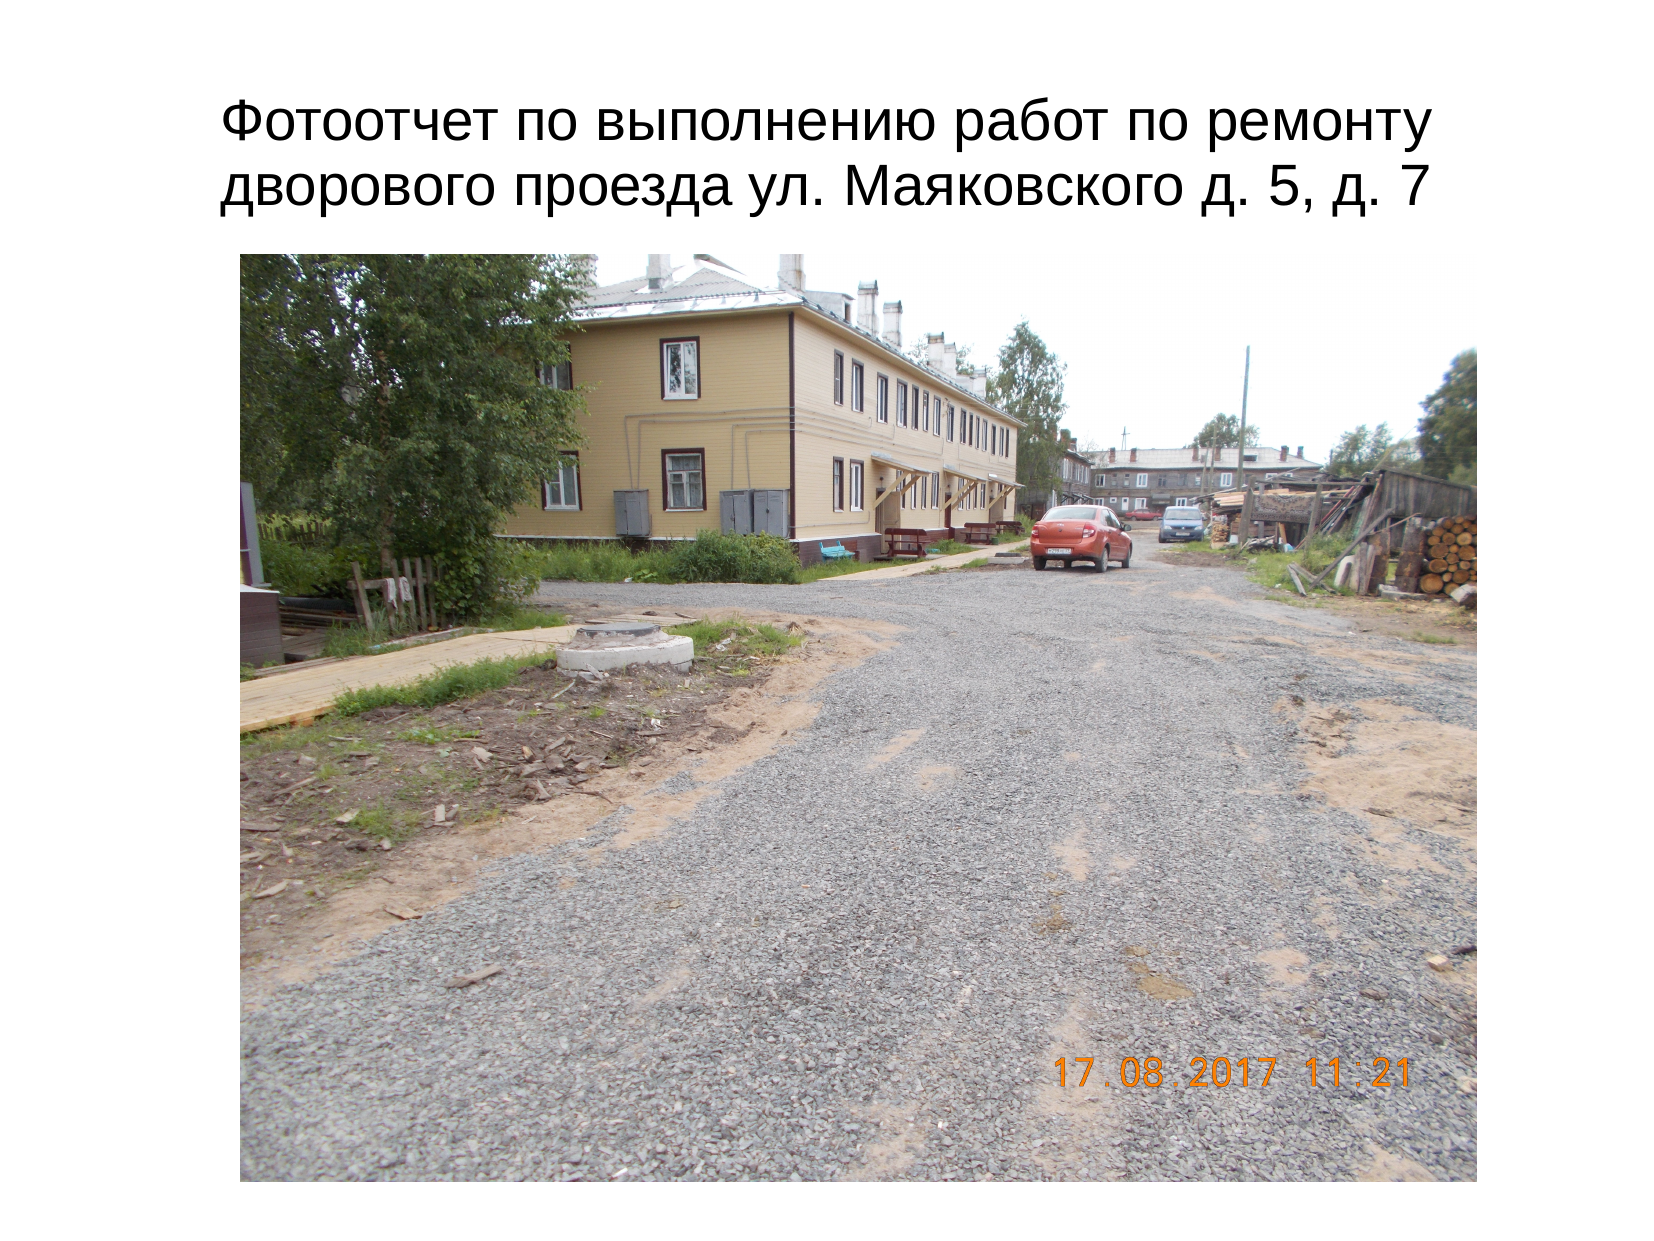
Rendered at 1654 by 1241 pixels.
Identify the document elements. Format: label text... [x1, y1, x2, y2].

title Фотоотчет по выполнению работ по ремонту дворового проезда ул. Маяковского д. 5, д. 7 [82, 49, 1571, 257]
picture [240, 254, 1477, 1182]
